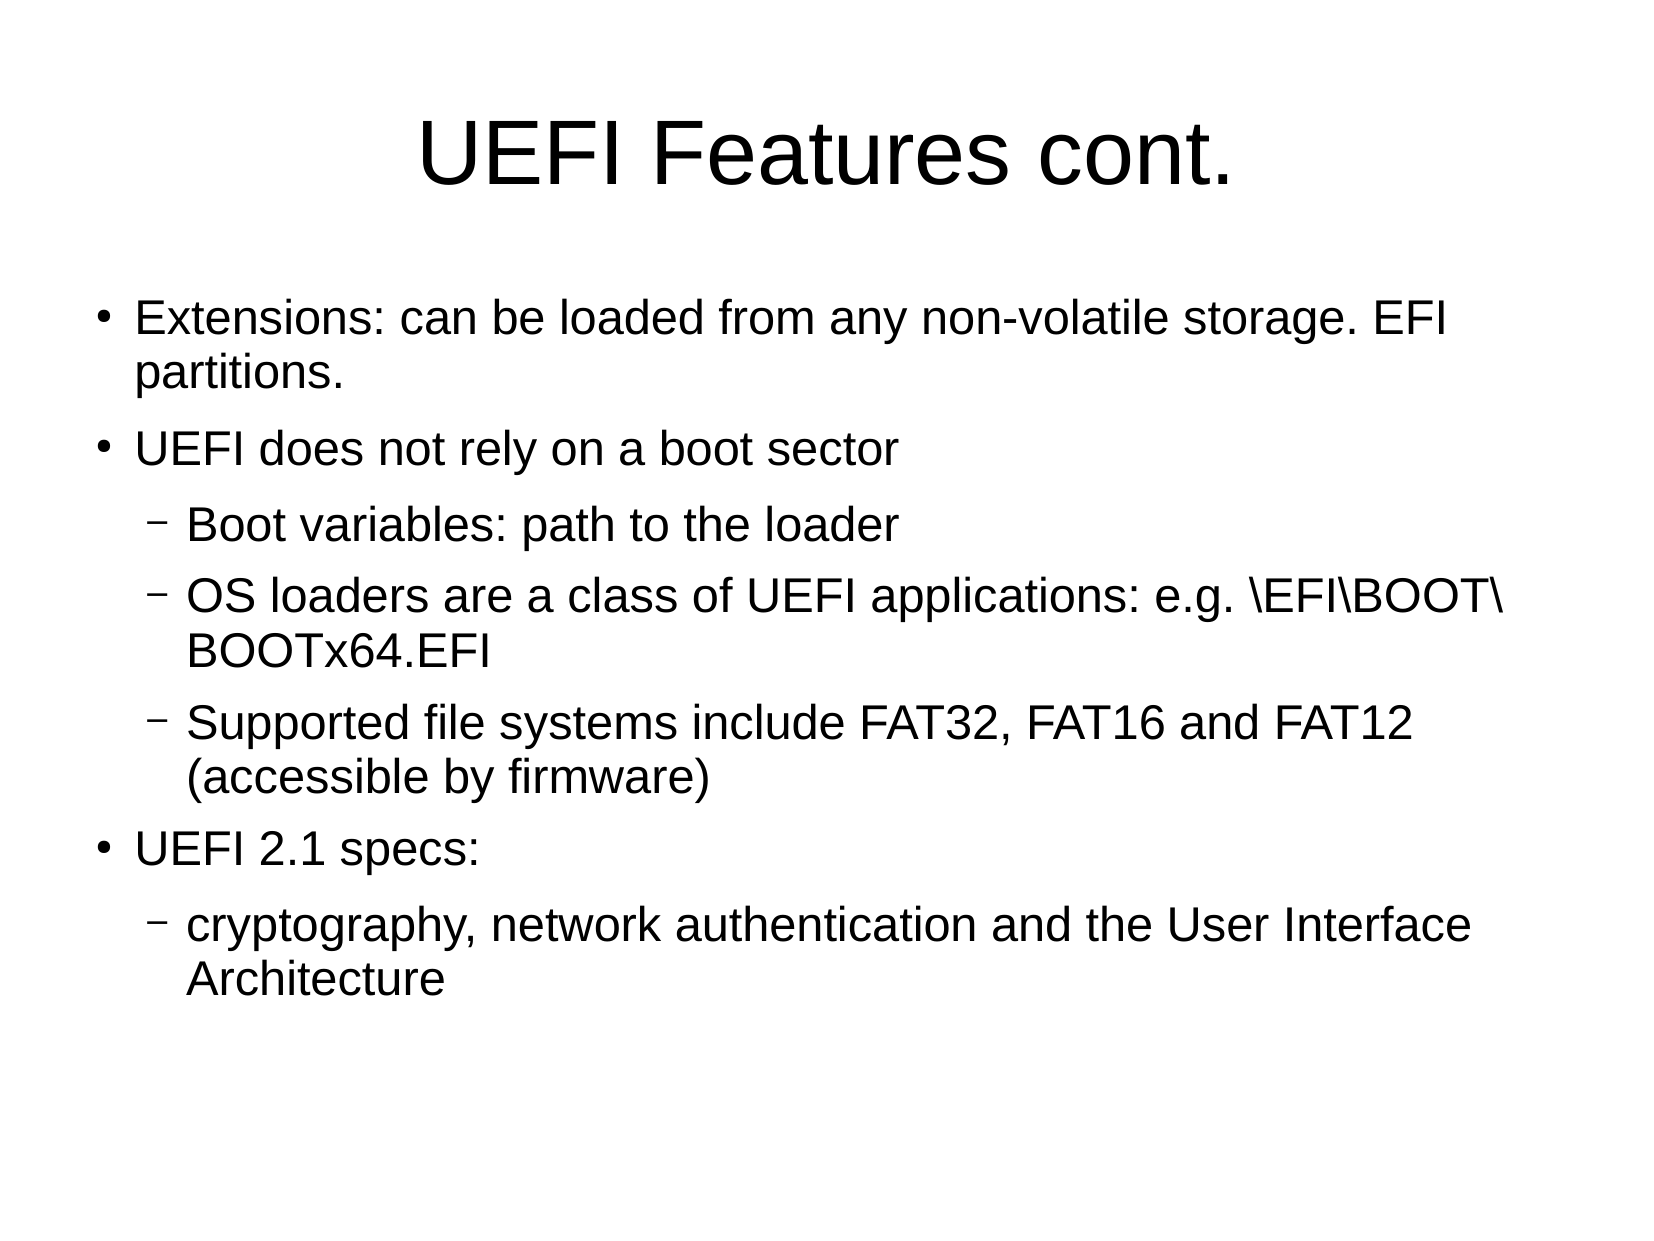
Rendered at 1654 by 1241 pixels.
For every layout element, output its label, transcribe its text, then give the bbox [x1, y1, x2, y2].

list Extensions: can be loaded from any non-volatile storage. EFI partitions. UEFI does not rely on a boot sector Boot variables: path to the loader OS loaders are a class of UEFI applications: e.g. \EFI\BOOT\BOOTx64.EFI Supported file systems include FAT32, FAT16 and FAT12 (accessible by firmware) UEFI 2.1 specs: cryptography, network authentication and the User Interface Architecture [82, 290, 1538, 1010]
title UEFI Features cont. [82, 49, 1571, 257]
